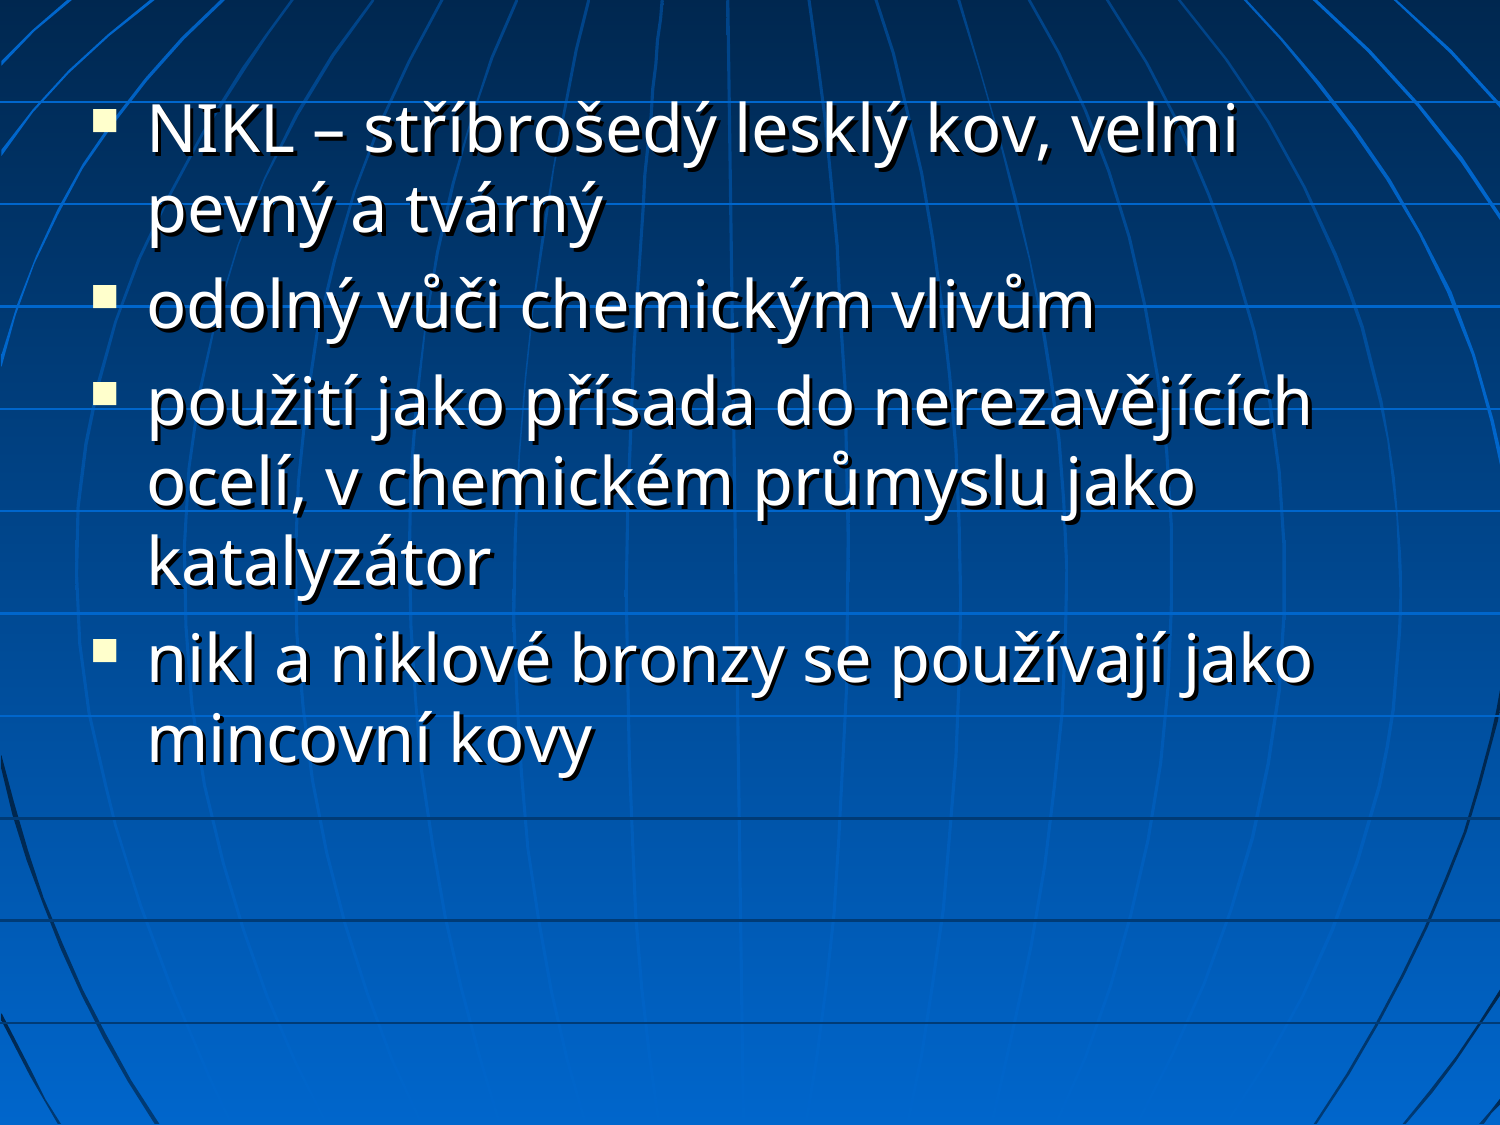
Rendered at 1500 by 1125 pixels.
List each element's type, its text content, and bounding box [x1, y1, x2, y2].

list NIKL – stříbrošedý lesklý kov, velmi pevný a tvárný odolný vůči chemickým vlivům použití jako přísada do nerezavějících ocelí, v chemickém průmyslu jako katalyzátor nikl a niklové bronzy se používají jako mincovní kovy [75, 78, 1426, 1006]
